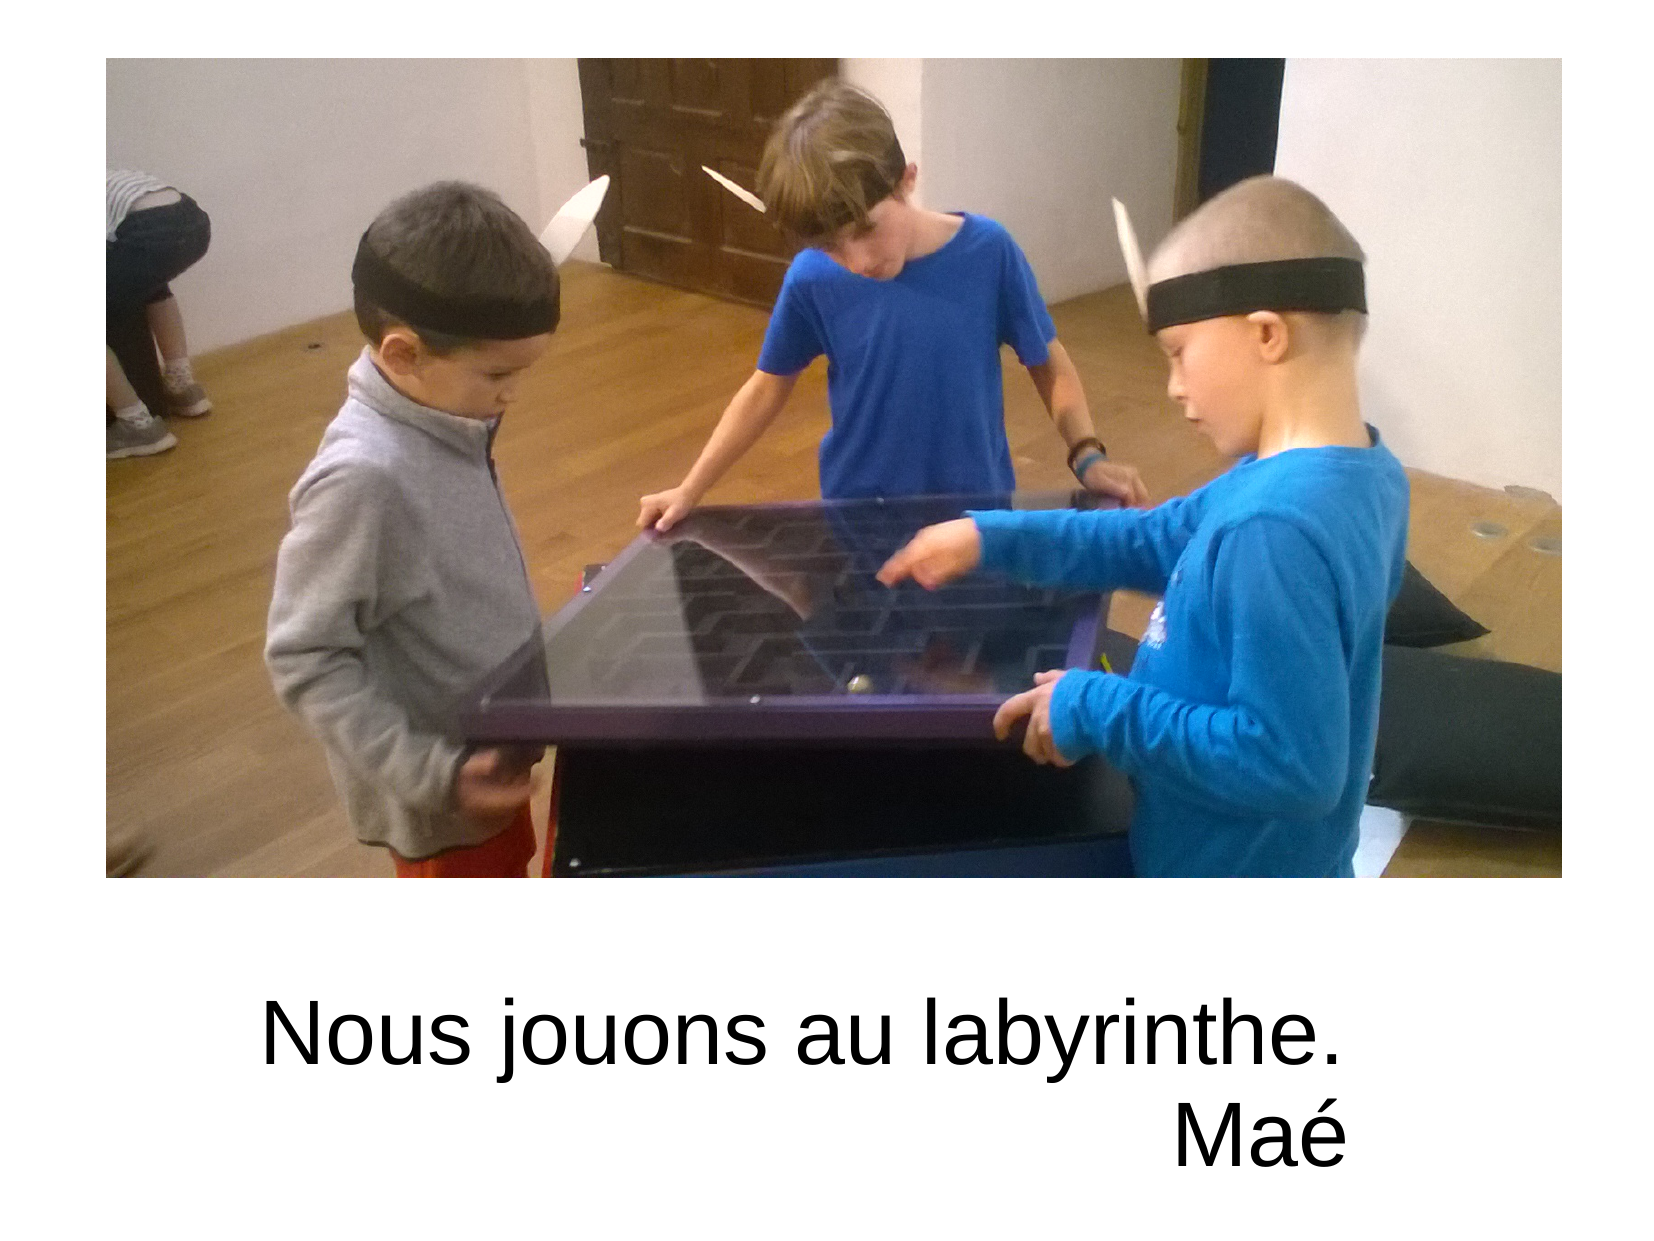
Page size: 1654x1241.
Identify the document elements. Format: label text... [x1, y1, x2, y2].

picture [106, 58, 1562, 878]
title Nous jouons au labyrinthe. Maé [59, 980, 1548, 1188]
